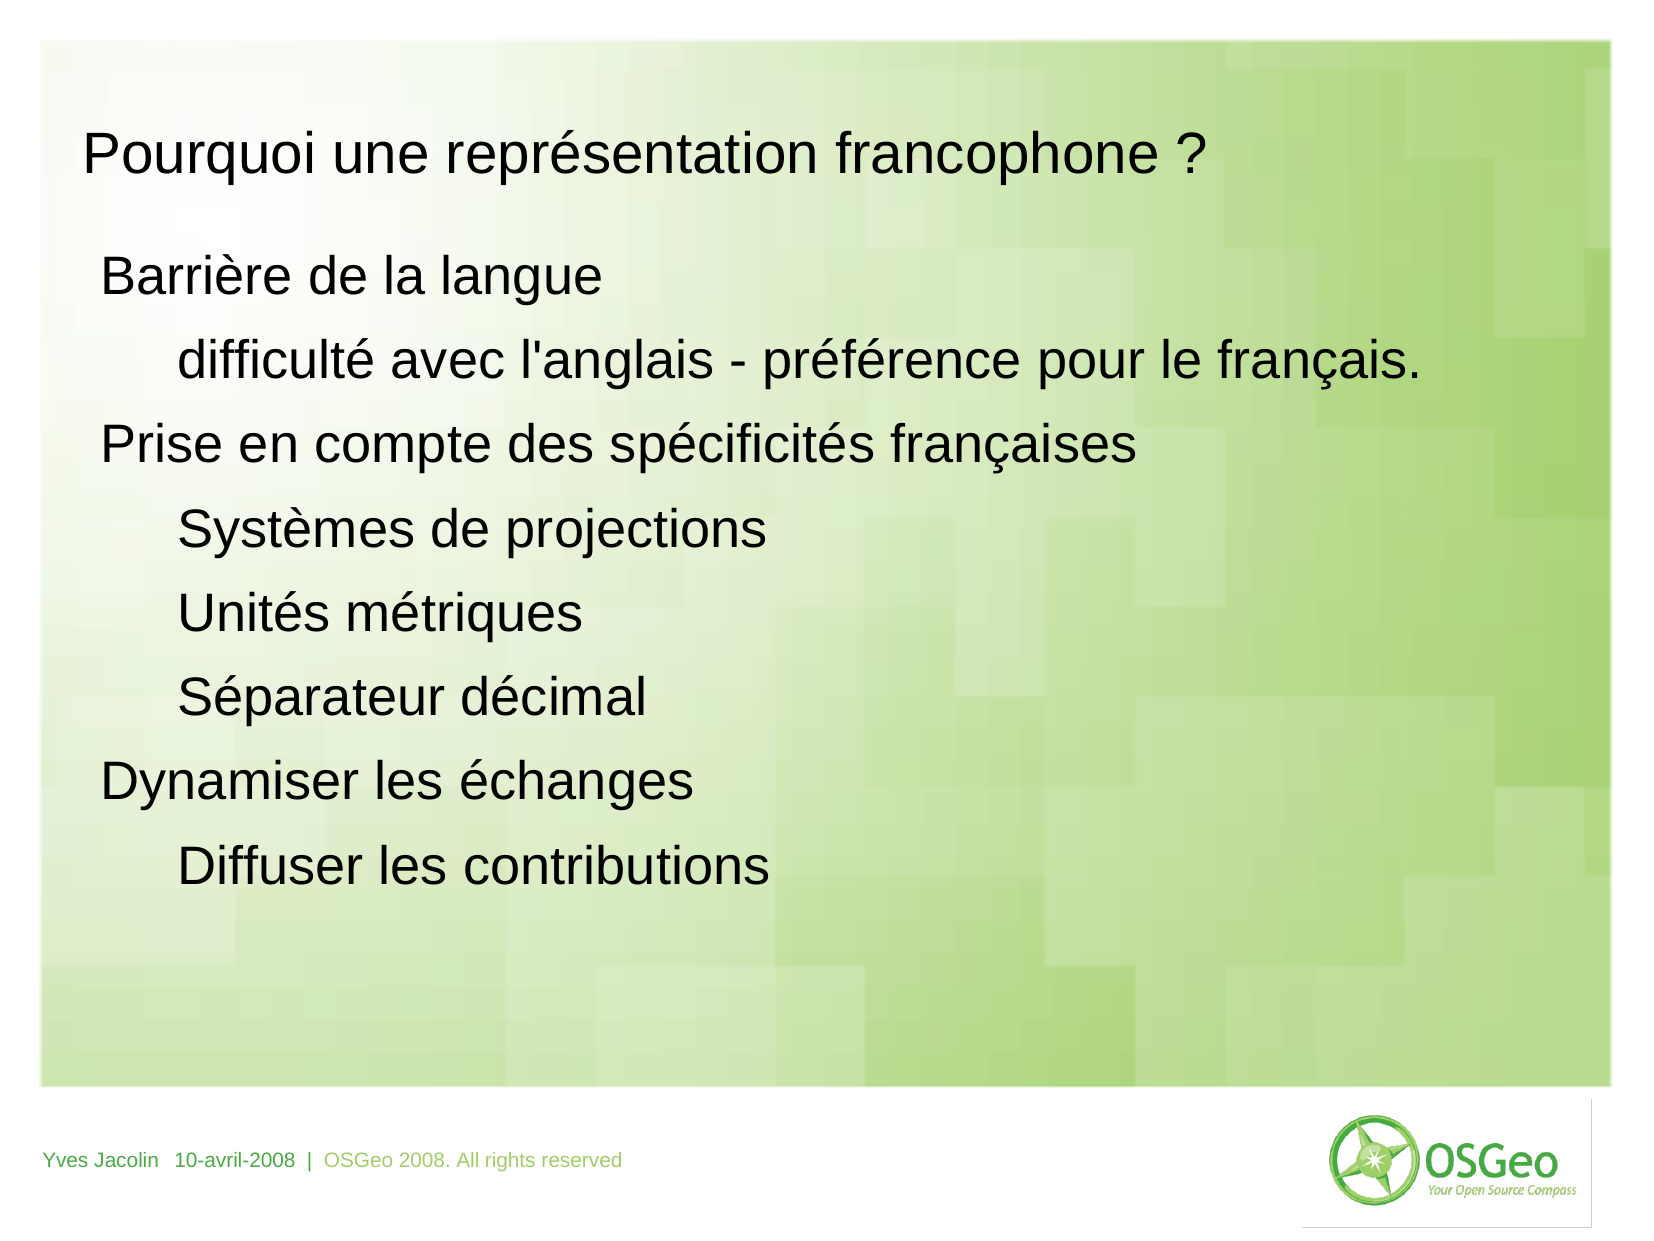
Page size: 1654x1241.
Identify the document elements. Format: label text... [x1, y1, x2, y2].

title Pourquoi une représentation francophone ? [82, 49, 1571, 245]
picture [0, 1, 1654, 1239]
list Barrière de la langue difficulté avec l'anglais - préférence pour le français. Prise en compte des spécificités françaises Systèmes de projections Unités métriques Séparateur décimal Dynamiser les échanges Diffuser les contributions [82, 245, 1571, 1064]
